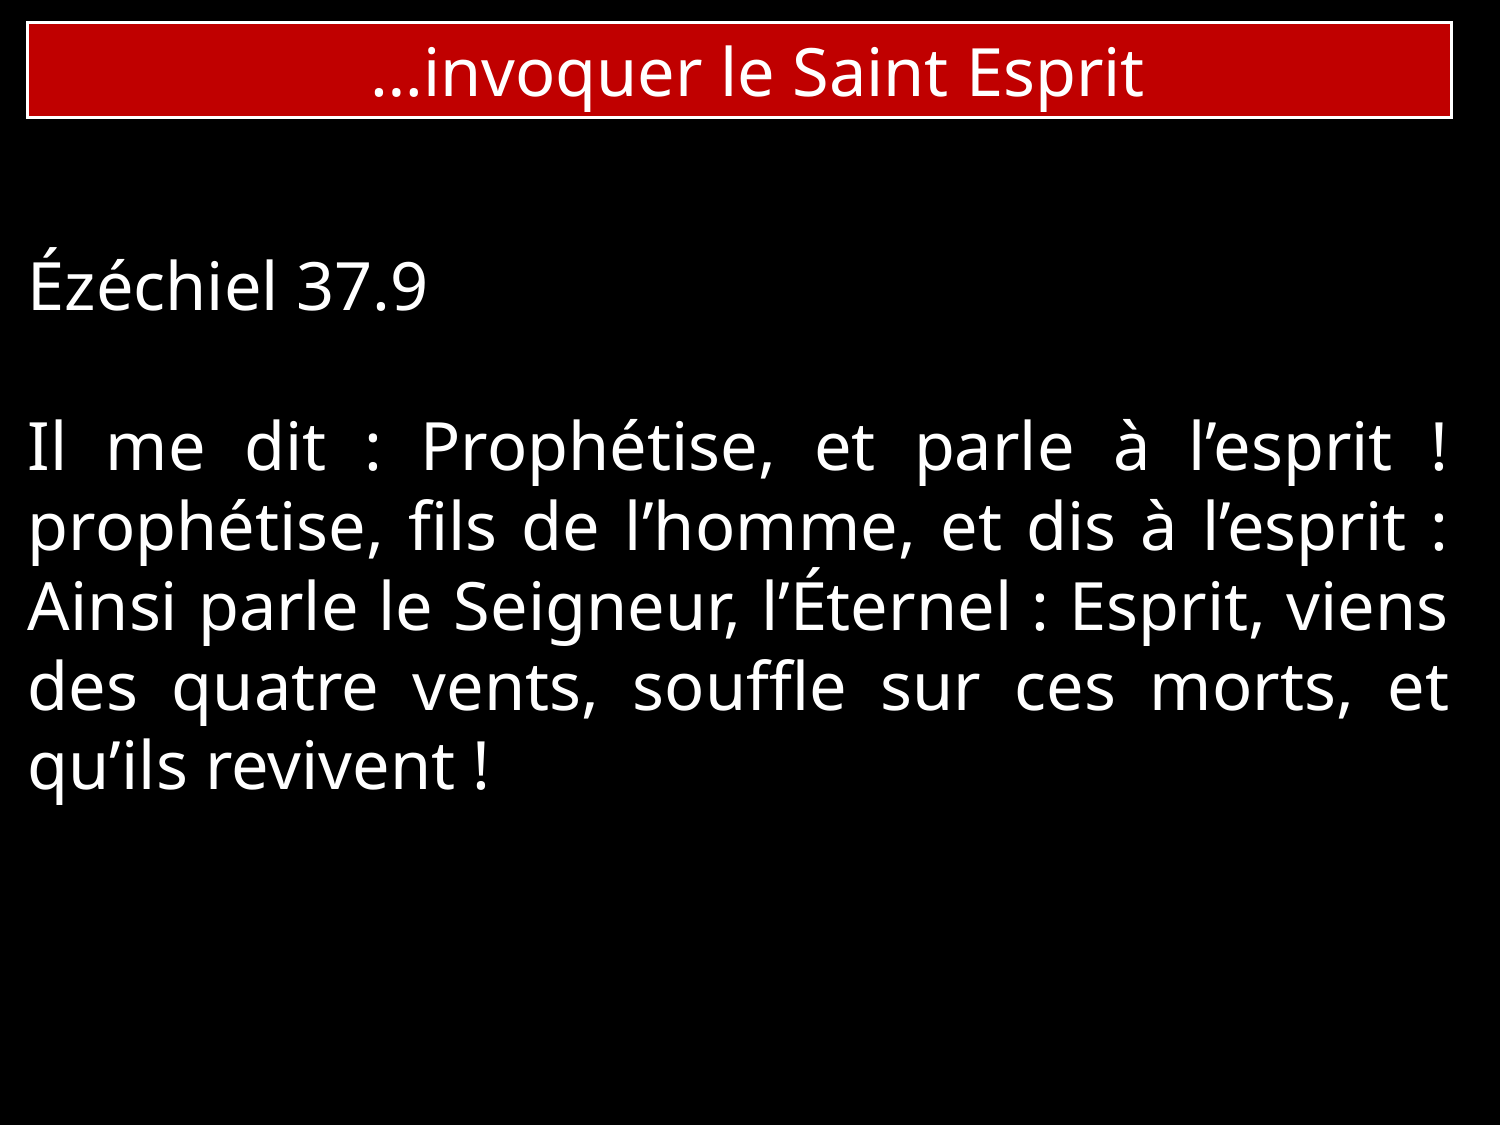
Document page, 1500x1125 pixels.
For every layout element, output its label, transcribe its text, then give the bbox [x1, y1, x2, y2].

text_box …invoquer le Saint Esprit [27, 22, 1452, 118]
text_box Ézéchiel 37.9 Il me dit : Prophétise, et parle à l’esprit ! prophétise, fils de l’homme, et dis à l’esprit : Ainsi parle le Seigneur, l’Éternel : Esprit, viens des quatre vents, souffle sur ces morts, et qu’ils revivent ! [13, 236, 1466, 811]
